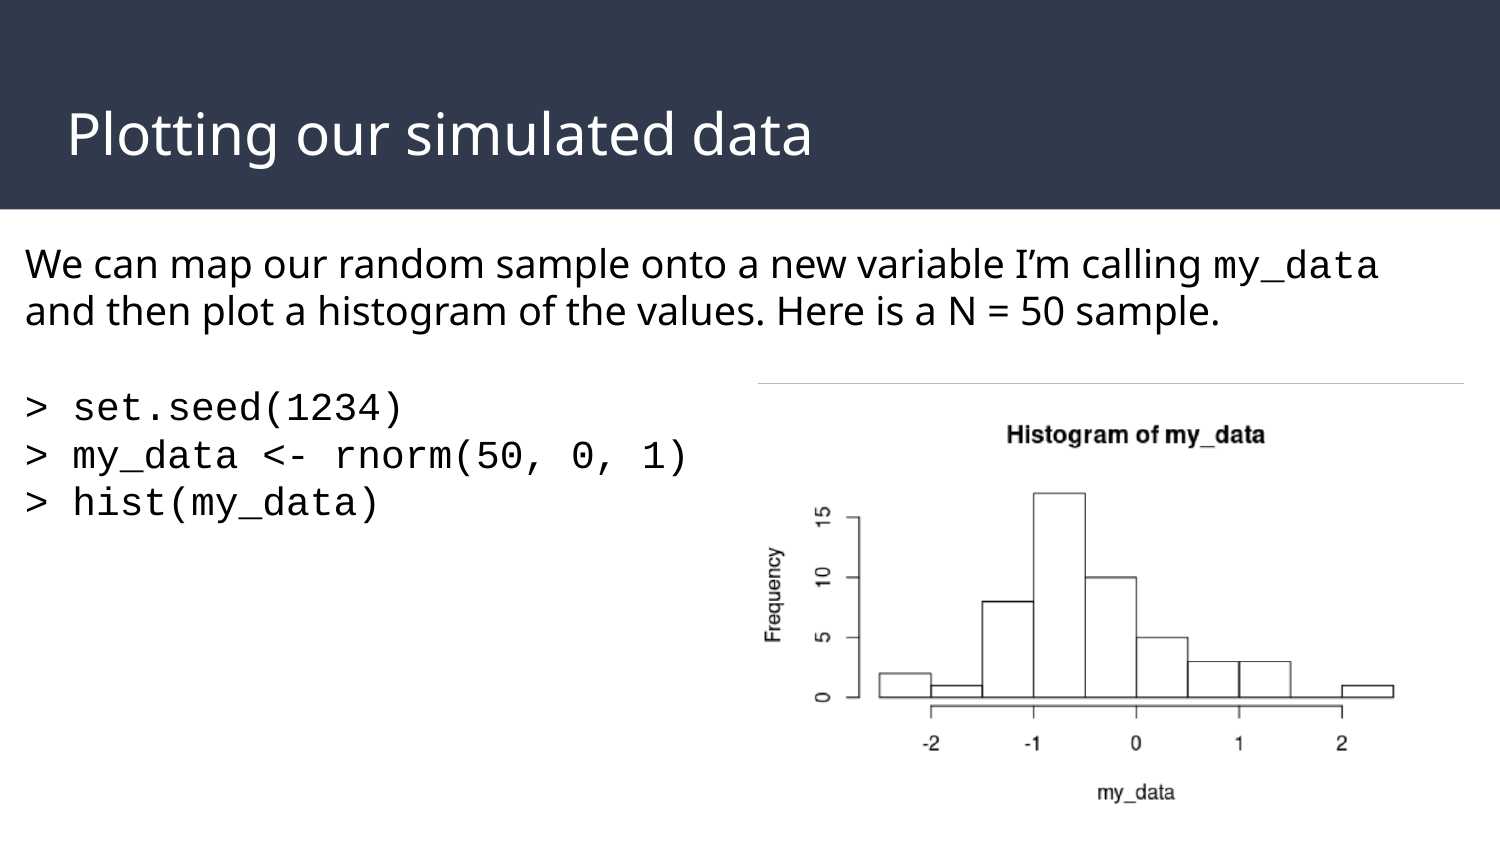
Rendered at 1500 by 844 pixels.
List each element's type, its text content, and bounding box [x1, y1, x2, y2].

title Plotting our simulated data [51, 82, 1449, 185]
picture [758, 383, 1464, 829]
text_box We can map our random sample onto a new variable I’m calling my_data and then plot a histogram of the values. Here is a N = 50 sample. > set.seed(1234) > my_data <- rnorm(50, 0, 1) > hist(my_data) [9, 223, 1484, 819]
